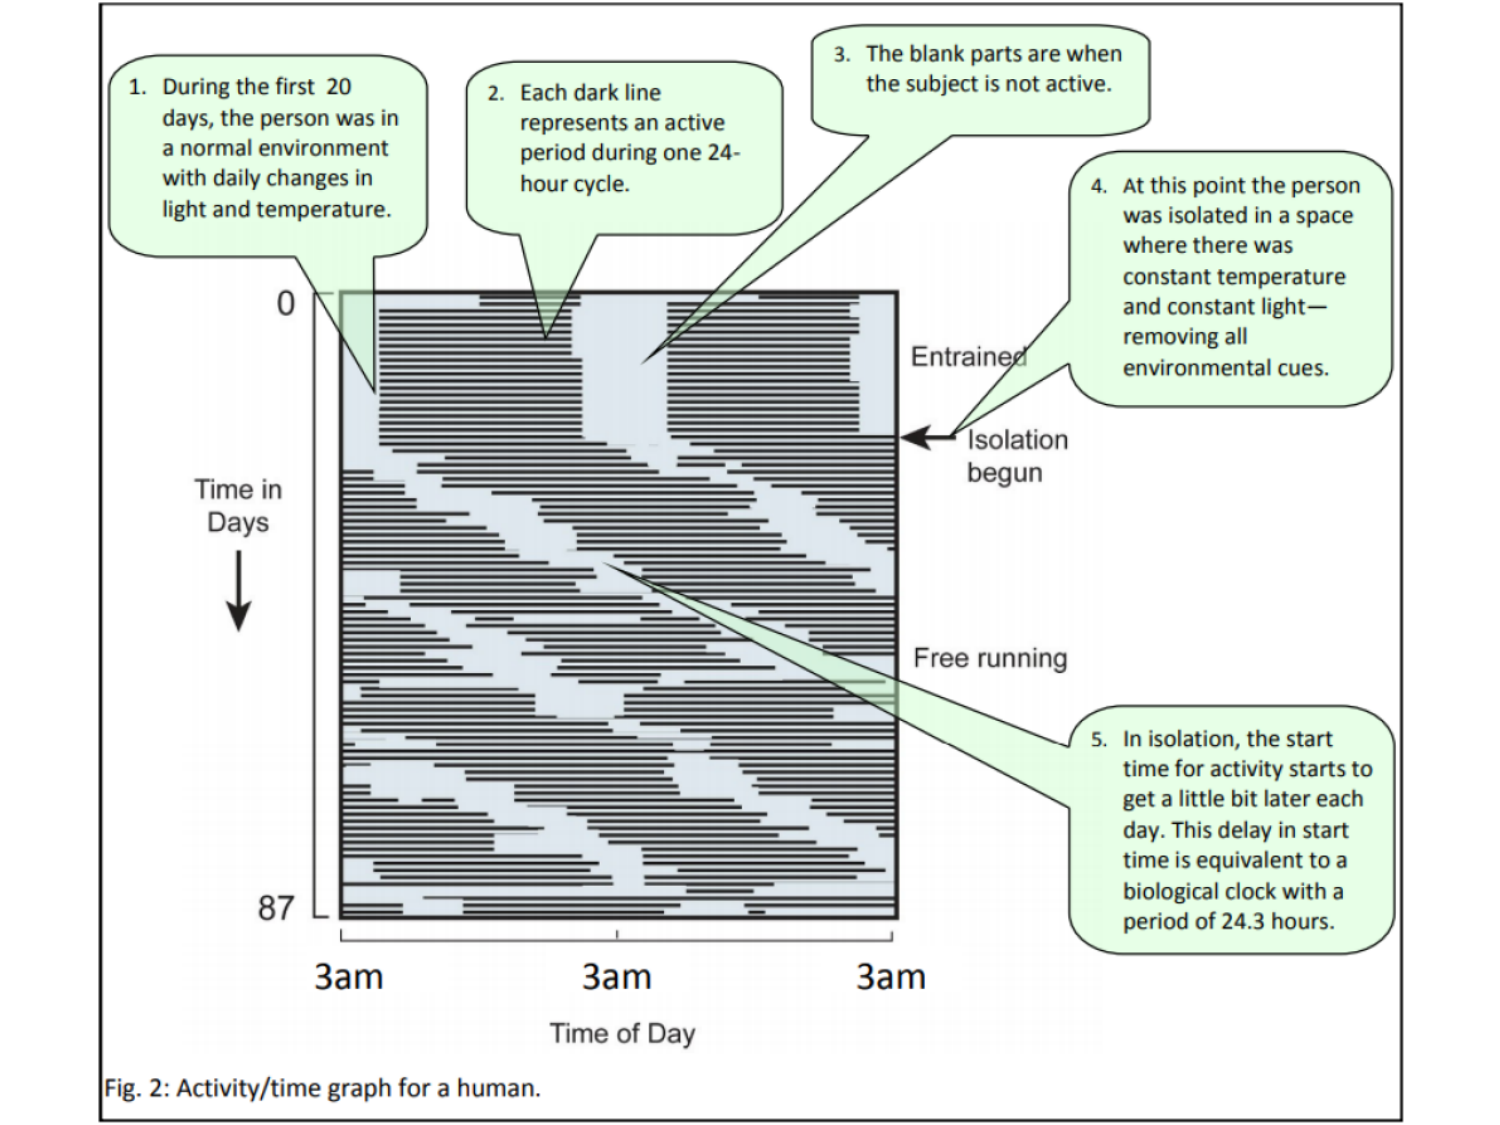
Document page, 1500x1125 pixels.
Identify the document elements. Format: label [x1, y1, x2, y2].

picture [96, 0, 1406, 1125]
